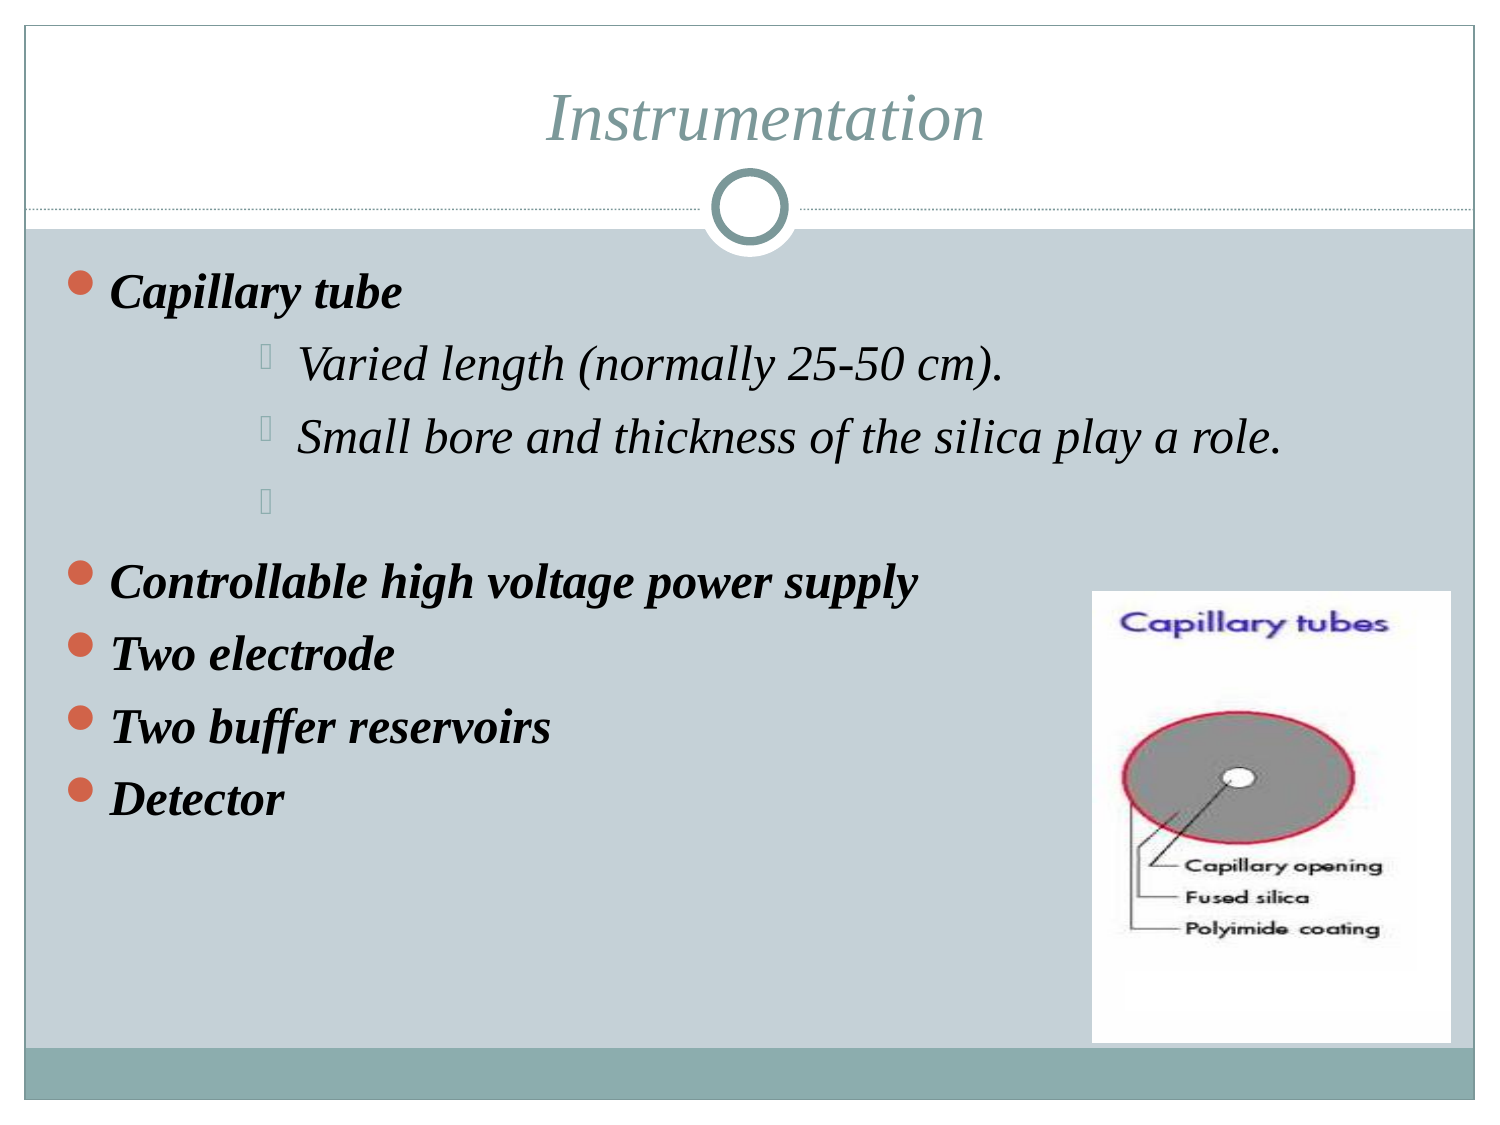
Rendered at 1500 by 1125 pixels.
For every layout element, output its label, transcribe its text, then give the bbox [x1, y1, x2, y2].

list Capillary tube Varied length (normally 25-50 cm). Small bore and thickness of the silica play a role. Controllable high voltage power supply Two electrode Two buffer reservoirs Detector [49, 250, 1445, 1001]
title Instrumentation [49, 37, 1450, 162]
picture [1092, 591, 1451, 1044]
